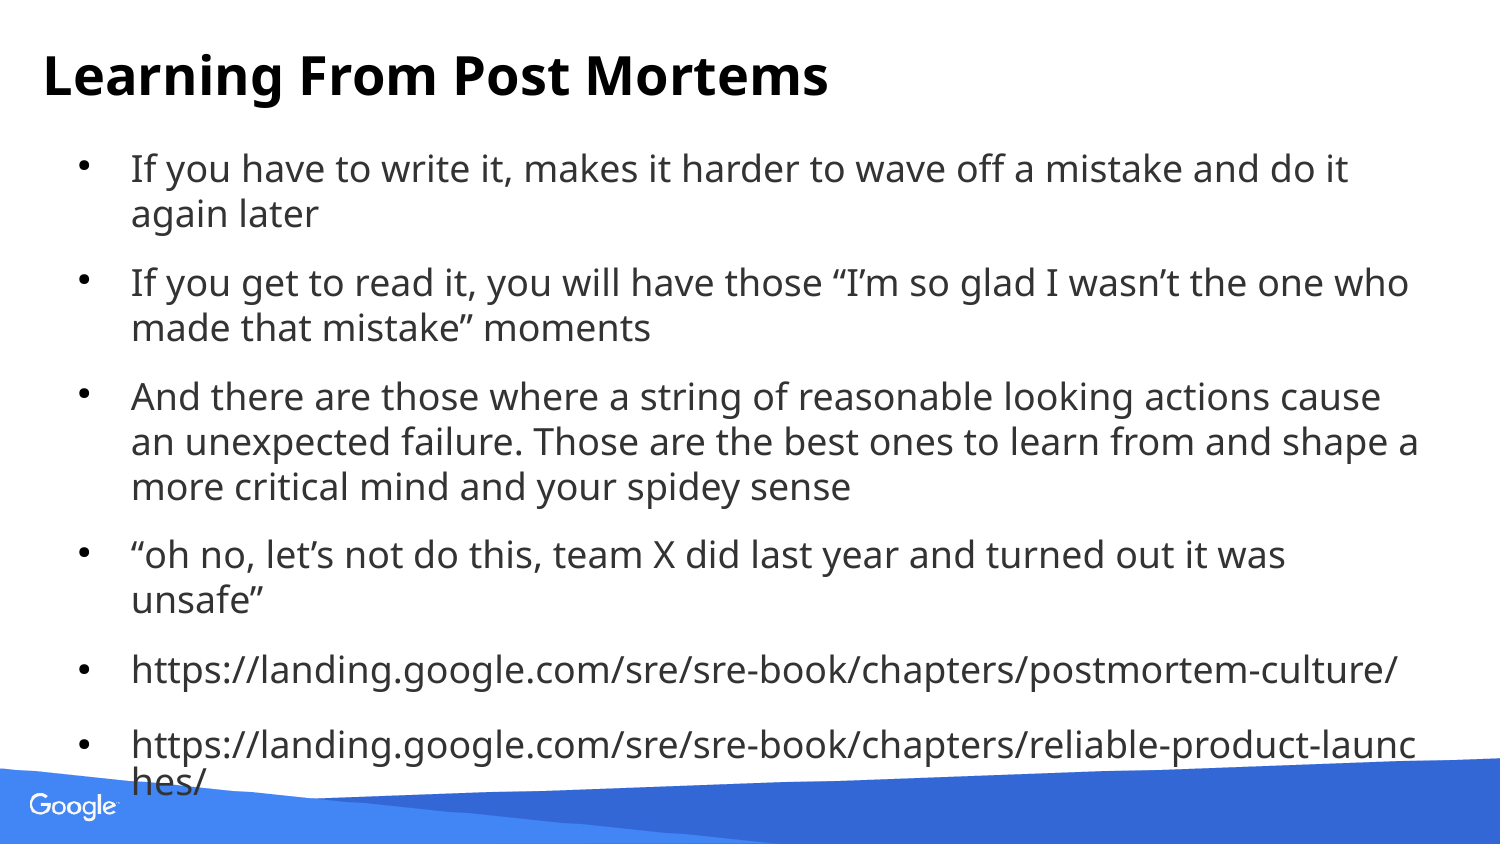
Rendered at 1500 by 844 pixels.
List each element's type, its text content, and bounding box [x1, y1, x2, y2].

picture [0, 0, 1500, 844]
list If you have to write it, makes it harder to wave off a mistake and do it again later If you get to read it, you will have those “I’m so glad I wasn’t the one who made that mistake” moments And there are those where a string of reasonable looking actions cause an unexpected failure. Those are the best ones to learn from and shape a more critical mind and your spidey sense “oh no, let’s not do this, team X did last year and turned out it was unsafe” https://landing.google.com/sre/sre-book/chapters/postmortem-culture/ https://landing.google.com/sre/sre-book/chapters/reliable-product-launches/ [45, 151, 1443, 691]
text_box Learning From Post Mortems [27, 26, 1478, 151]
